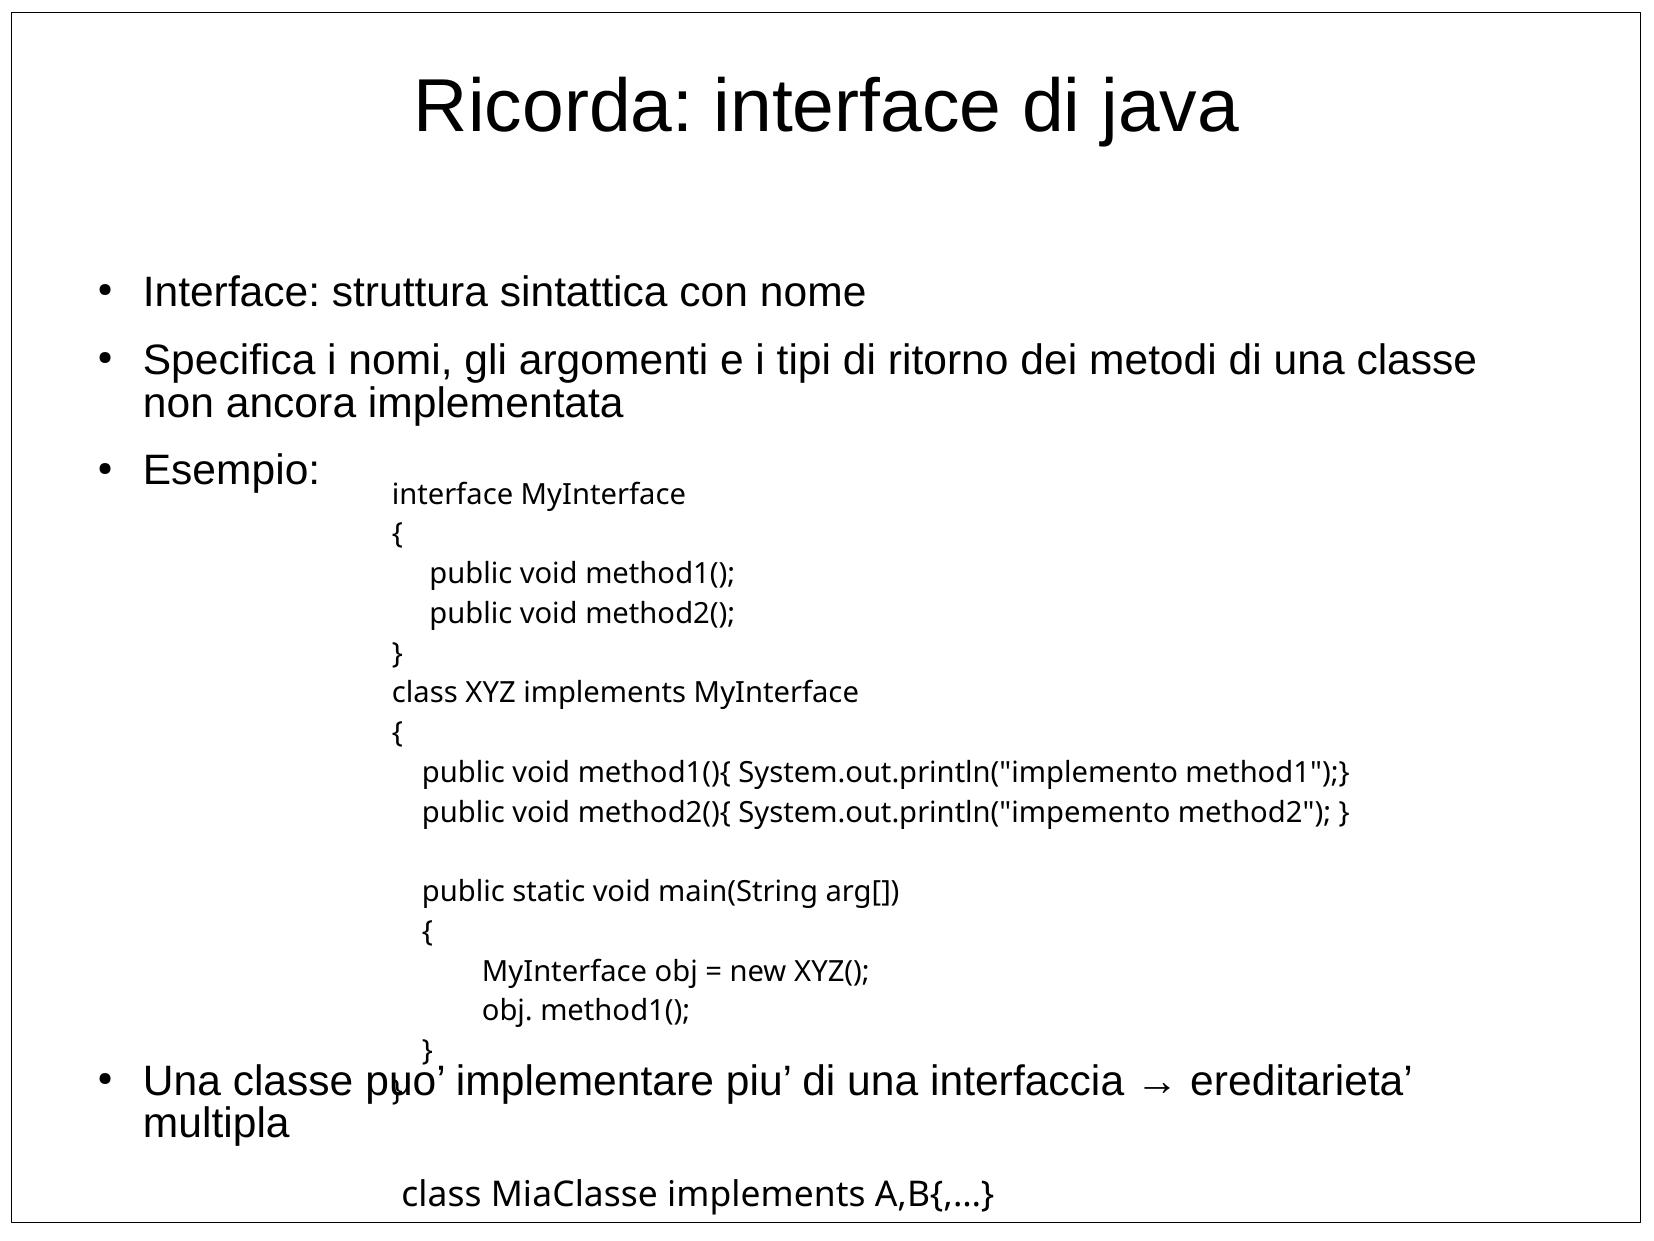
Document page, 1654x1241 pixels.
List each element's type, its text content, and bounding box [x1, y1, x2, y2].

title Ricorda: interface di java [82, 2, 1571, 210]
text_box interface MyInterface { public void method1(); public void method2(); } class XYZ implements MyInterface { public void method1(){ System.out.println("implemento method1");} public void method2(){ System.out.println("impemento method2"); } public static void main(String arg[]) { MyInterface obj = new XYZ(); obj. method1(); } } [377, 465, 1654, 1059]
list Interface: struttura sintattica con nome Specifica i nomi, gli argomenti e i tipi di ritorno dei metodi di una classe non ancora implementata Esempio: Una classe puo’ implementare piu’ di una interfaccia → ereditarieta’ multipla class MiaClasse implements A,B{,…} [82, 272, 1538, 1216]
